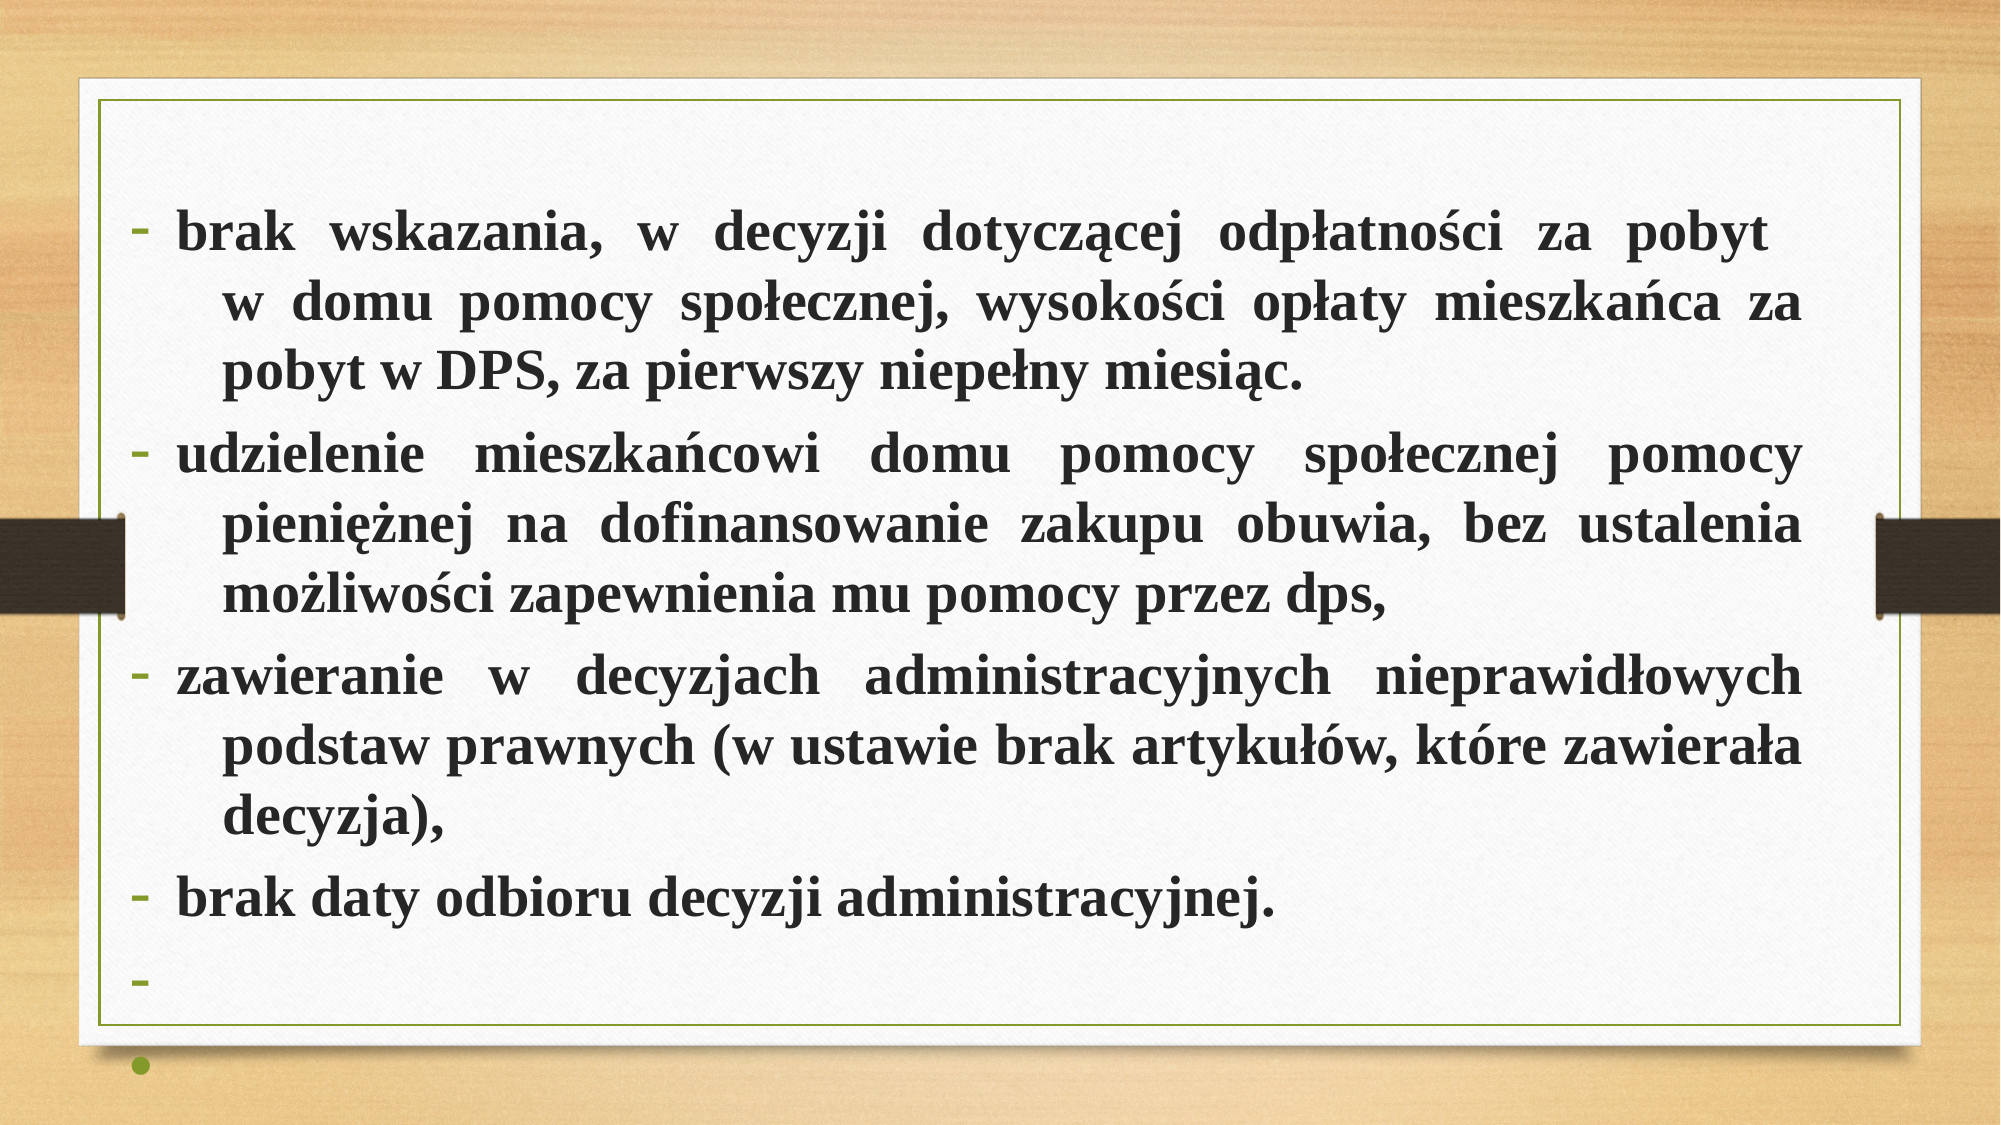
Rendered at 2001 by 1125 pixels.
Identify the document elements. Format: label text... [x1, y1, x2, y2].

list brak wskazania, w decyzji dotyczącej odpłatności za pobyt w domu pomocy społecznej, wysokości opłaty mieszkańca za pobyt w DPS, za pierwszy niepełny miesiąc. udzielenie mieszkańcowi domu pomocy społecznej pomocy pieniężnej na dofinansowanie zakupu obuwia, bez ustalenia możliwości zapewnienia mu pomocy przez dps, zawieranie w decyzjach administracyjnych nieprawidłowych podstaw prawnych (w ustawie brak artykułów, które zawierała decyzja), brak daty odbioru decyzji administracyjnej. [114, 184, 1875, 988]
